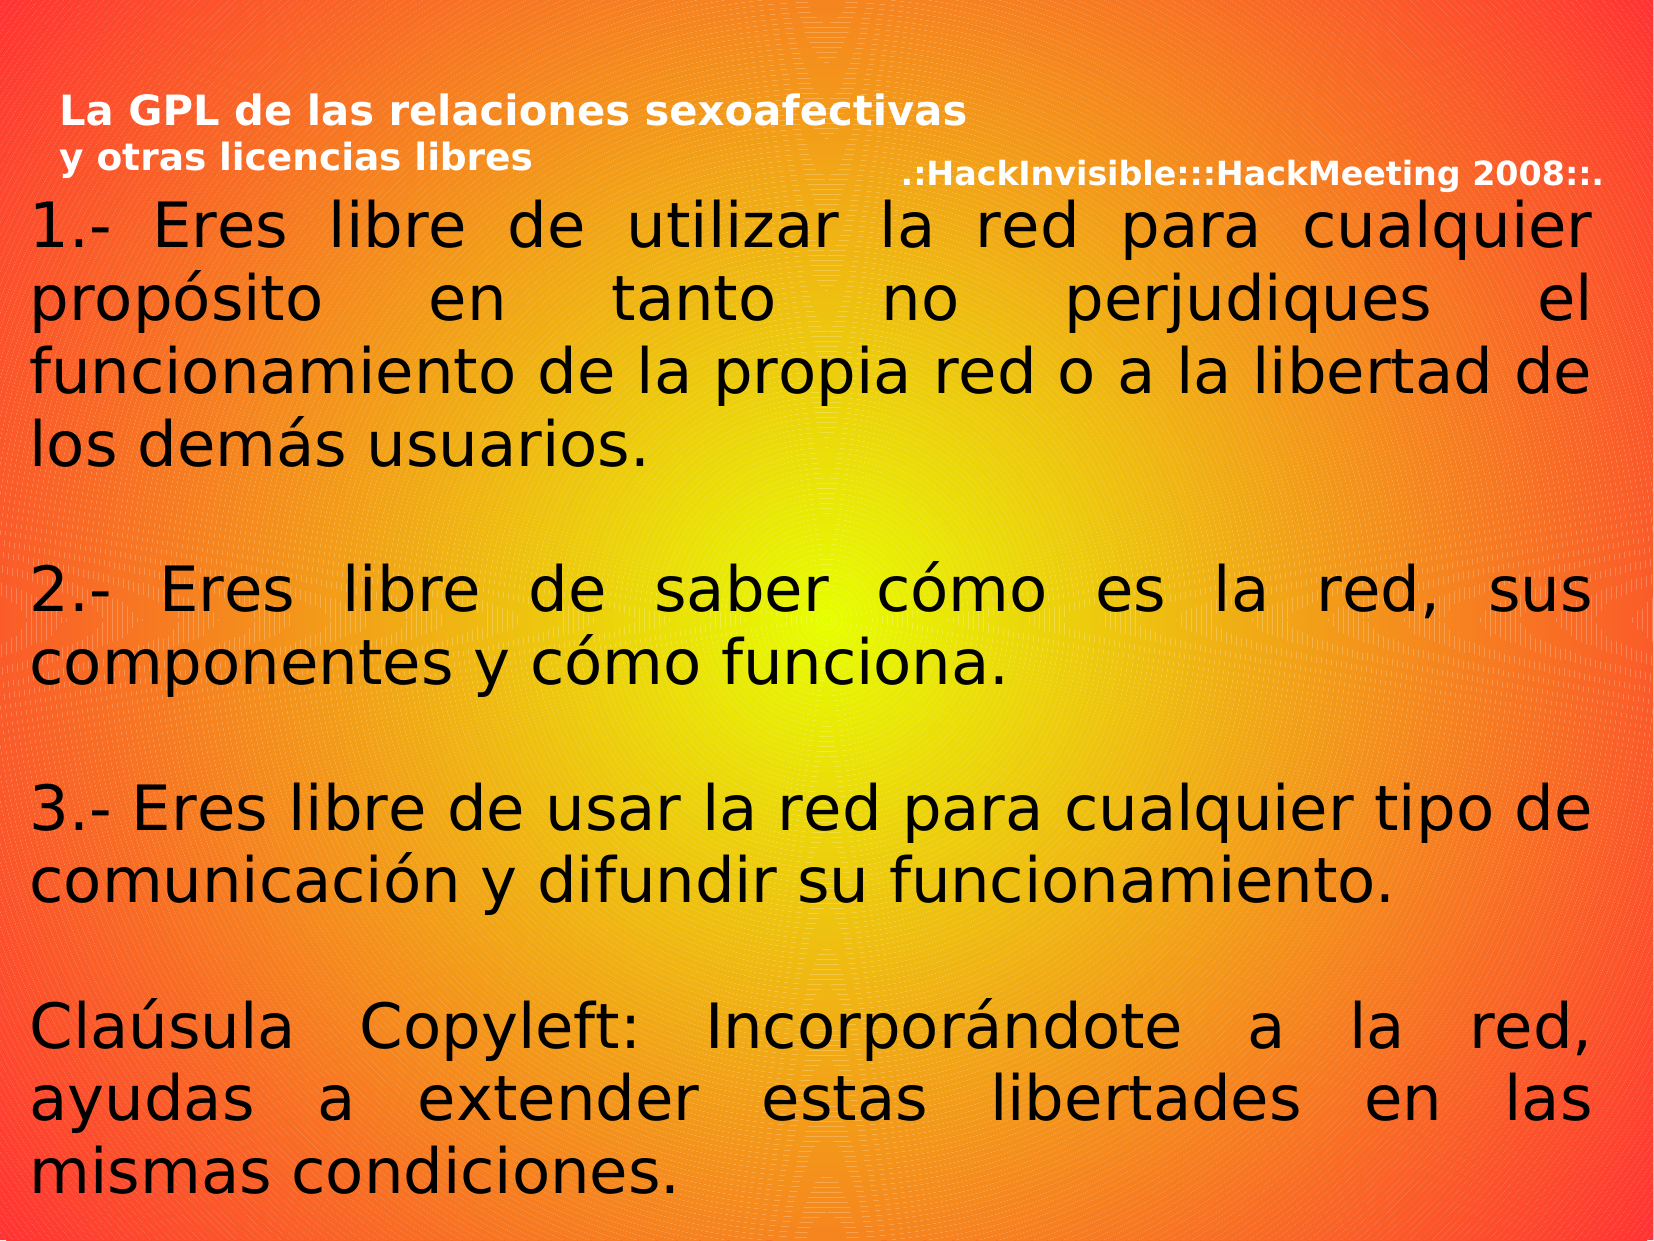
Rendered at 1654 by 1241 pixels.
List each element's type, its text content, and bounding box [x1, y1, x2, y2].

subtitle 1.- Eres libre de utilizar la red para cualquier propósito en tanto no perjudiques el funcionamiento de la propia red o a la libertad de los demás usuarios. 2.- Eres libre de saber cómo es la red, sus componentes y cómo funciona. 3.- Eres libre de usar la red para cualquier tipo de comunicación y difundir su funcionamiento. Claúsula Copyleft: Incorporándote a la red, ayudas a extender estas libertades en las mismas condiciones. [29, 189, 1595, 1209]
title La GPL de las relaciones sexoafectivas y otras licencias libres [59, 59, 1595, 207]
text_box .:HackInvisible:::HackMeeting 2008::. [885, 147, 1607, 201]
